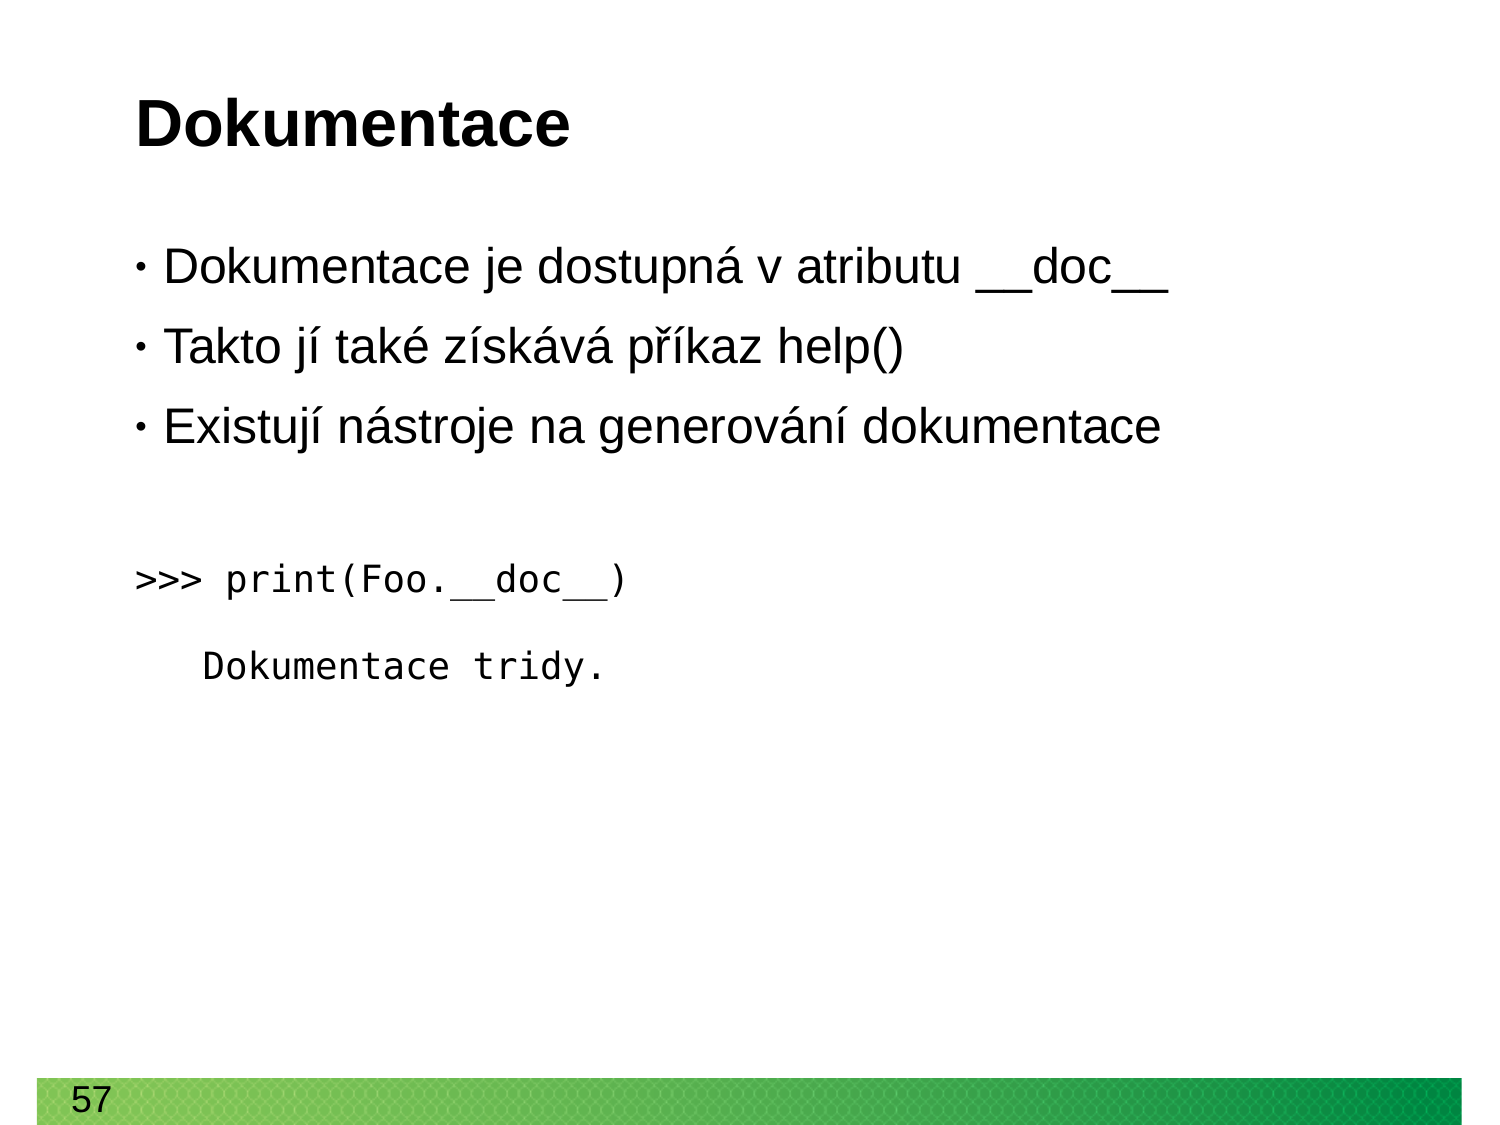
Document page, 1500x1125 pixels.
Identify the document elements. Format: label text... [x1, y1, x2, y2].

list Dokumentace je dostupná v atributu __doc__ Takto jí také získává příkaz help() Existují nástroje na generování dokumentace >>> print(Foo.__doc__) Dokumentace tridy. [135, 238, 1372, 892]
picture [36, 1078, 1462, 1125]
title Dokumentace [135, 41, 1372, 204]
